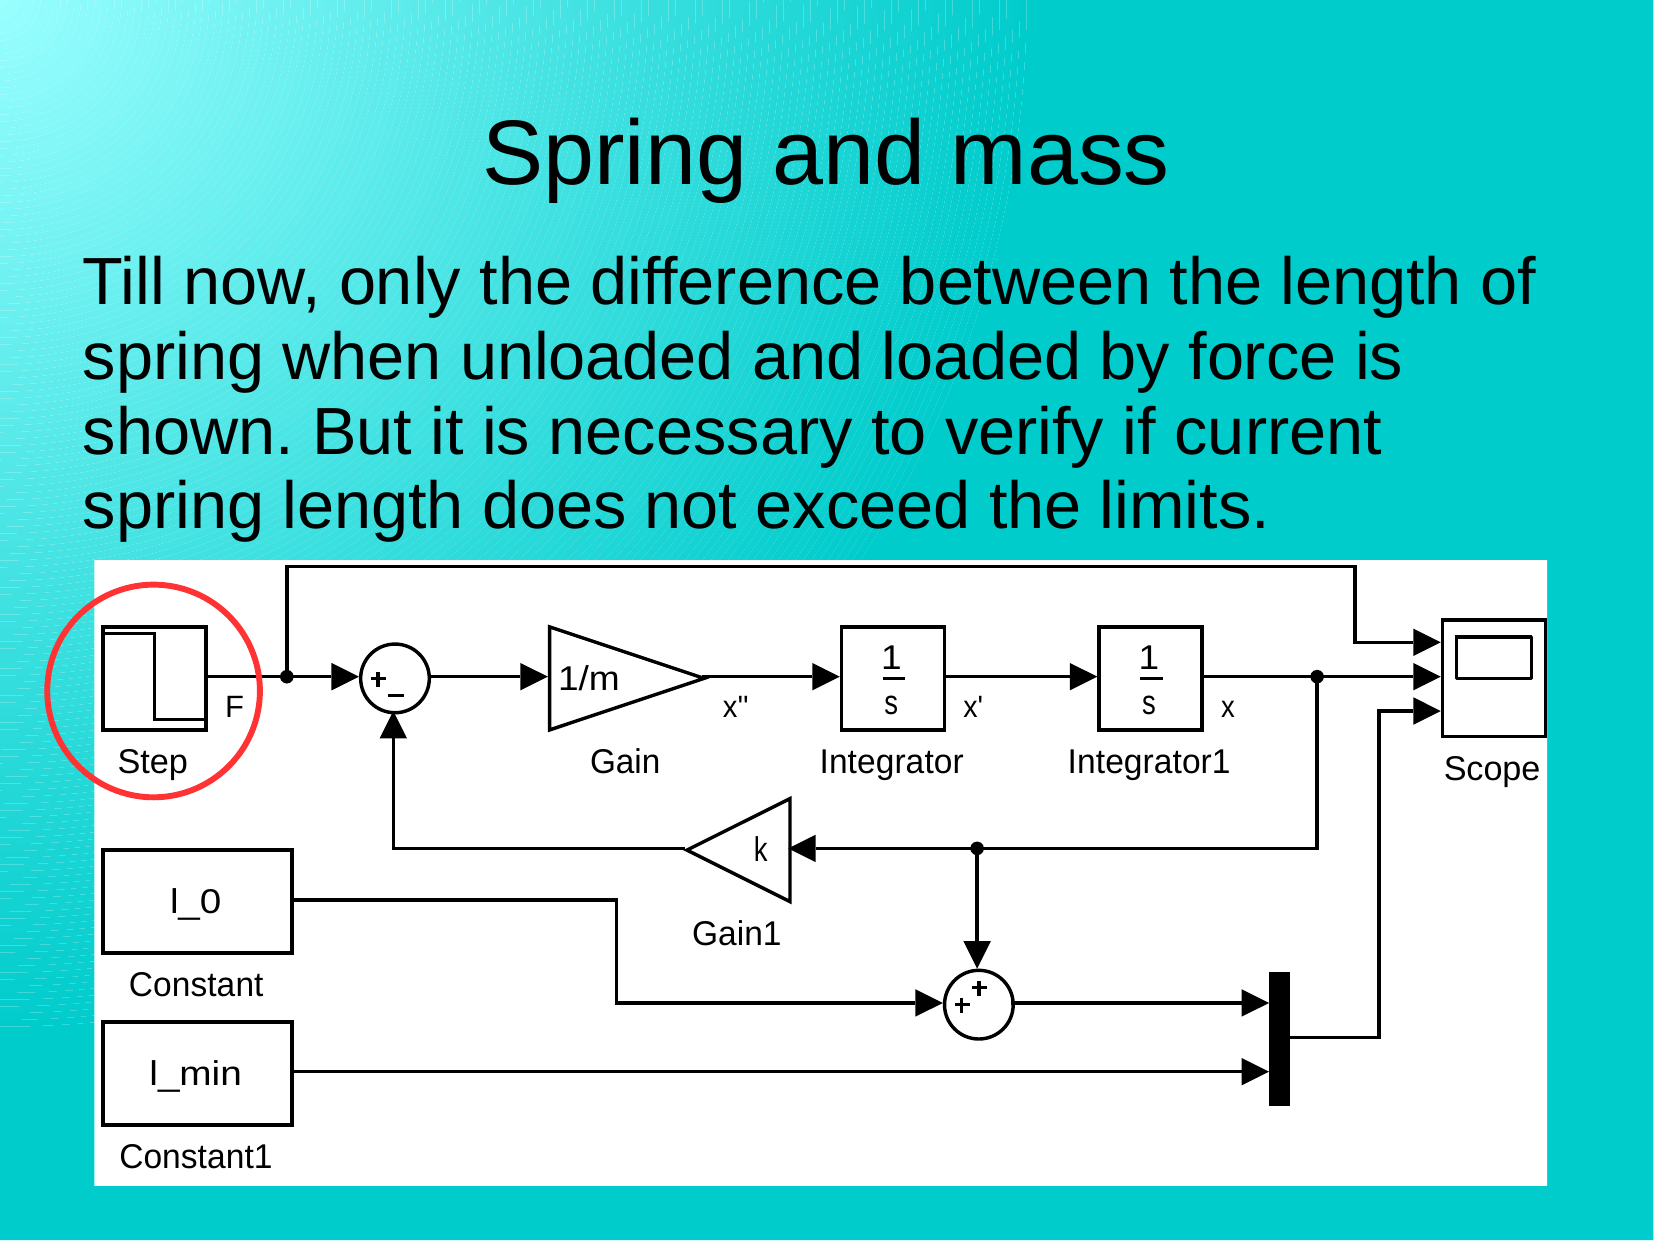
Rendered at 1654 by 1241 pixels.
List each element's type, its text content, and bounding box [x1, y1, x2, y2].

list Till now, only the difference between the length of spring when unloaded and loaded by force is shown. But it is necessary to verify if current spring length does not exceed the limits. [82, 244, 1571, 544]
picture [94, 559, 1548, 1186]
picture [94, 588, 256, 794]
title Spring and mass [82, 49, 1571, 244]
